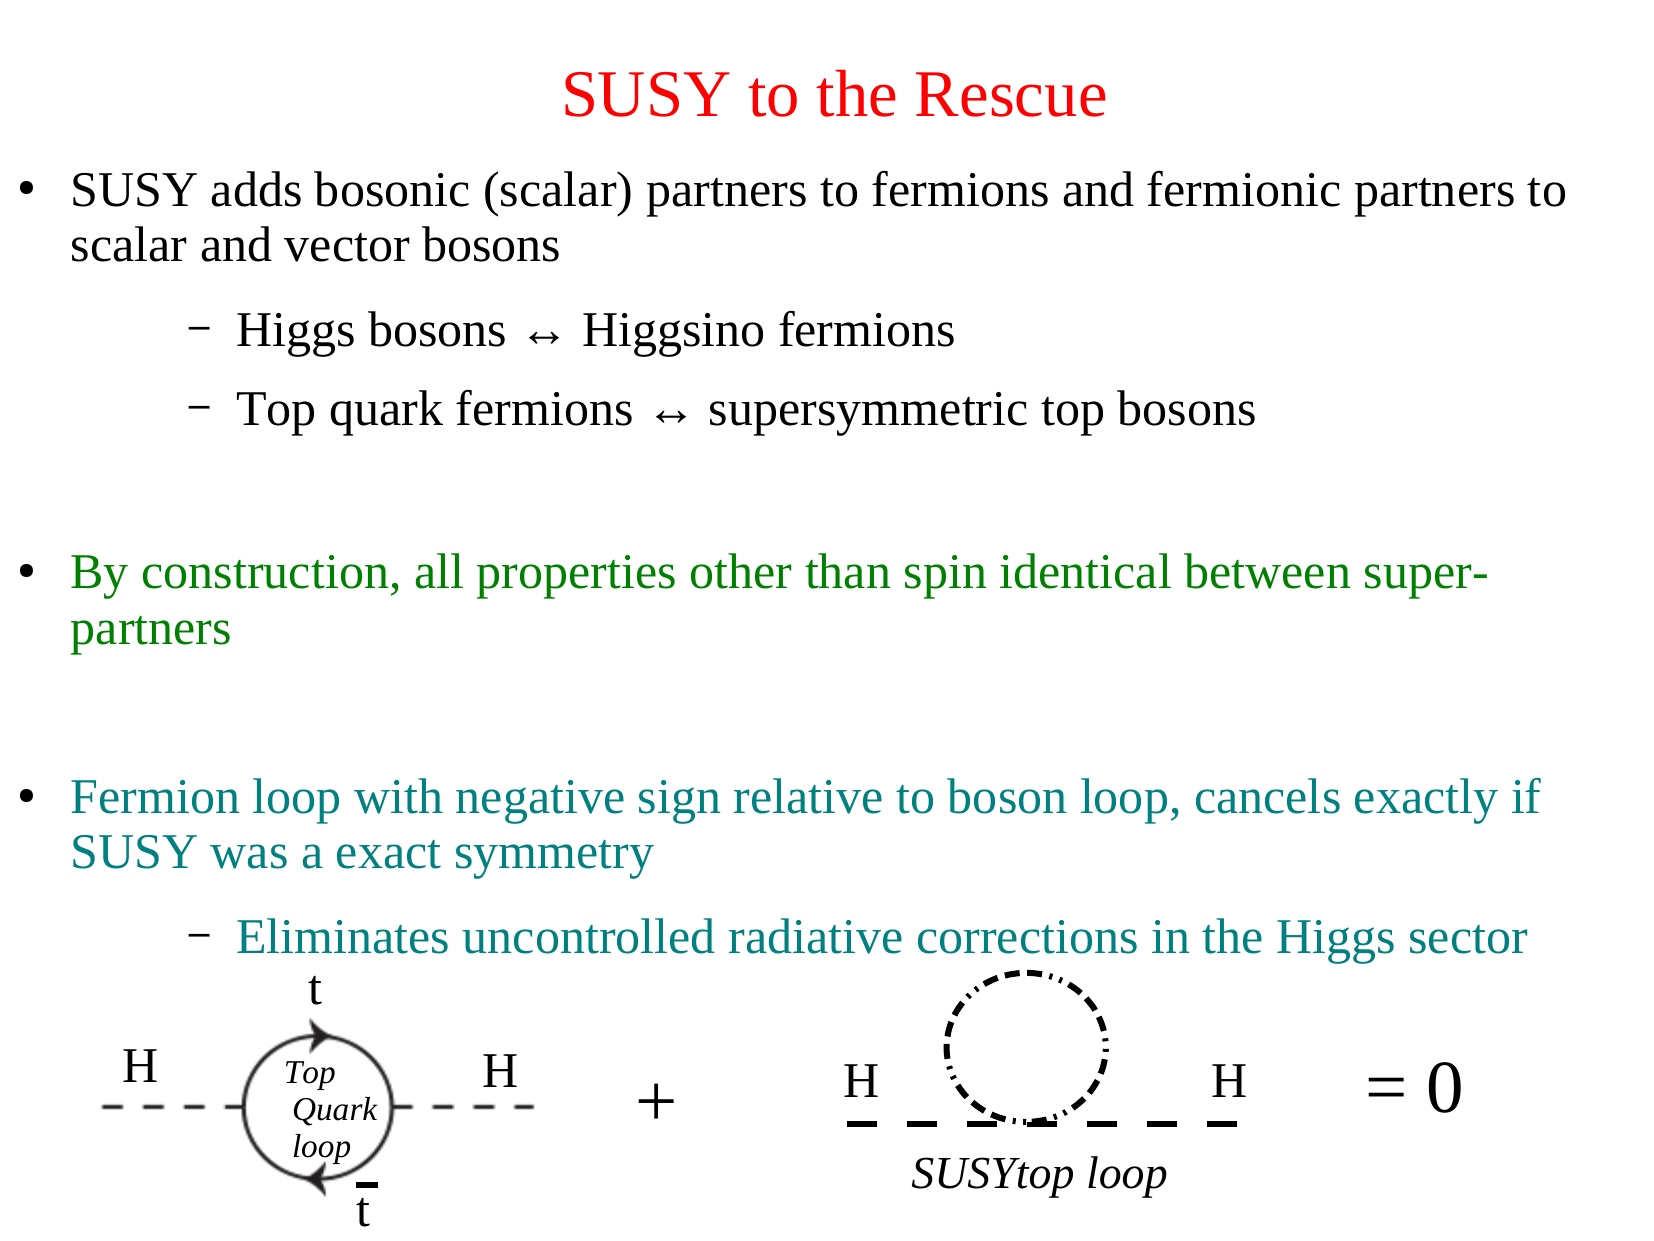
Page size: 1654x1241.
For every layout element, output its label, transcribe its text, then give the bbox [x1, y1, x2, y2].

text_box H [1211, 1052, 1248, 1109]
text_box Top Quark loop [283, 1053, 378, 1165]
title SUSY to the Rescue [128, 0, 1541, 161]
text_box + [635, 1059, 697, 1143]
text_box H [482, 1042, 519, 1099]
text_box t [308, 960, 323, 1041]
text_box t [356, 1181, 412, 1241]
text_box = 0 [1365, 1046, 1464, 1130]
picture [85, 1003, 551, 1210]
list SUSY adds bosonic (scalar) partners to fermions and fermionic partners to scalar and vector bosons Higgs bosons ↔ Higgsino fermions Top quark fermions ↔ supersymmetric top bosons By construction, all properties other than spin identical between super-partners Fermion loop with negative sign relative to boson loop, cancels exactly if SUSY was a exact symmetry Eliminates uncontrolled radiative corrections in the Higgs sector [0, 161, 1635, 1044]
text_box [946, 972, 1106, 1122]
text_box H [843, 1052, 880, 1109]
text_box SUSYtop loop [911, 1148, 1168, 1200]
